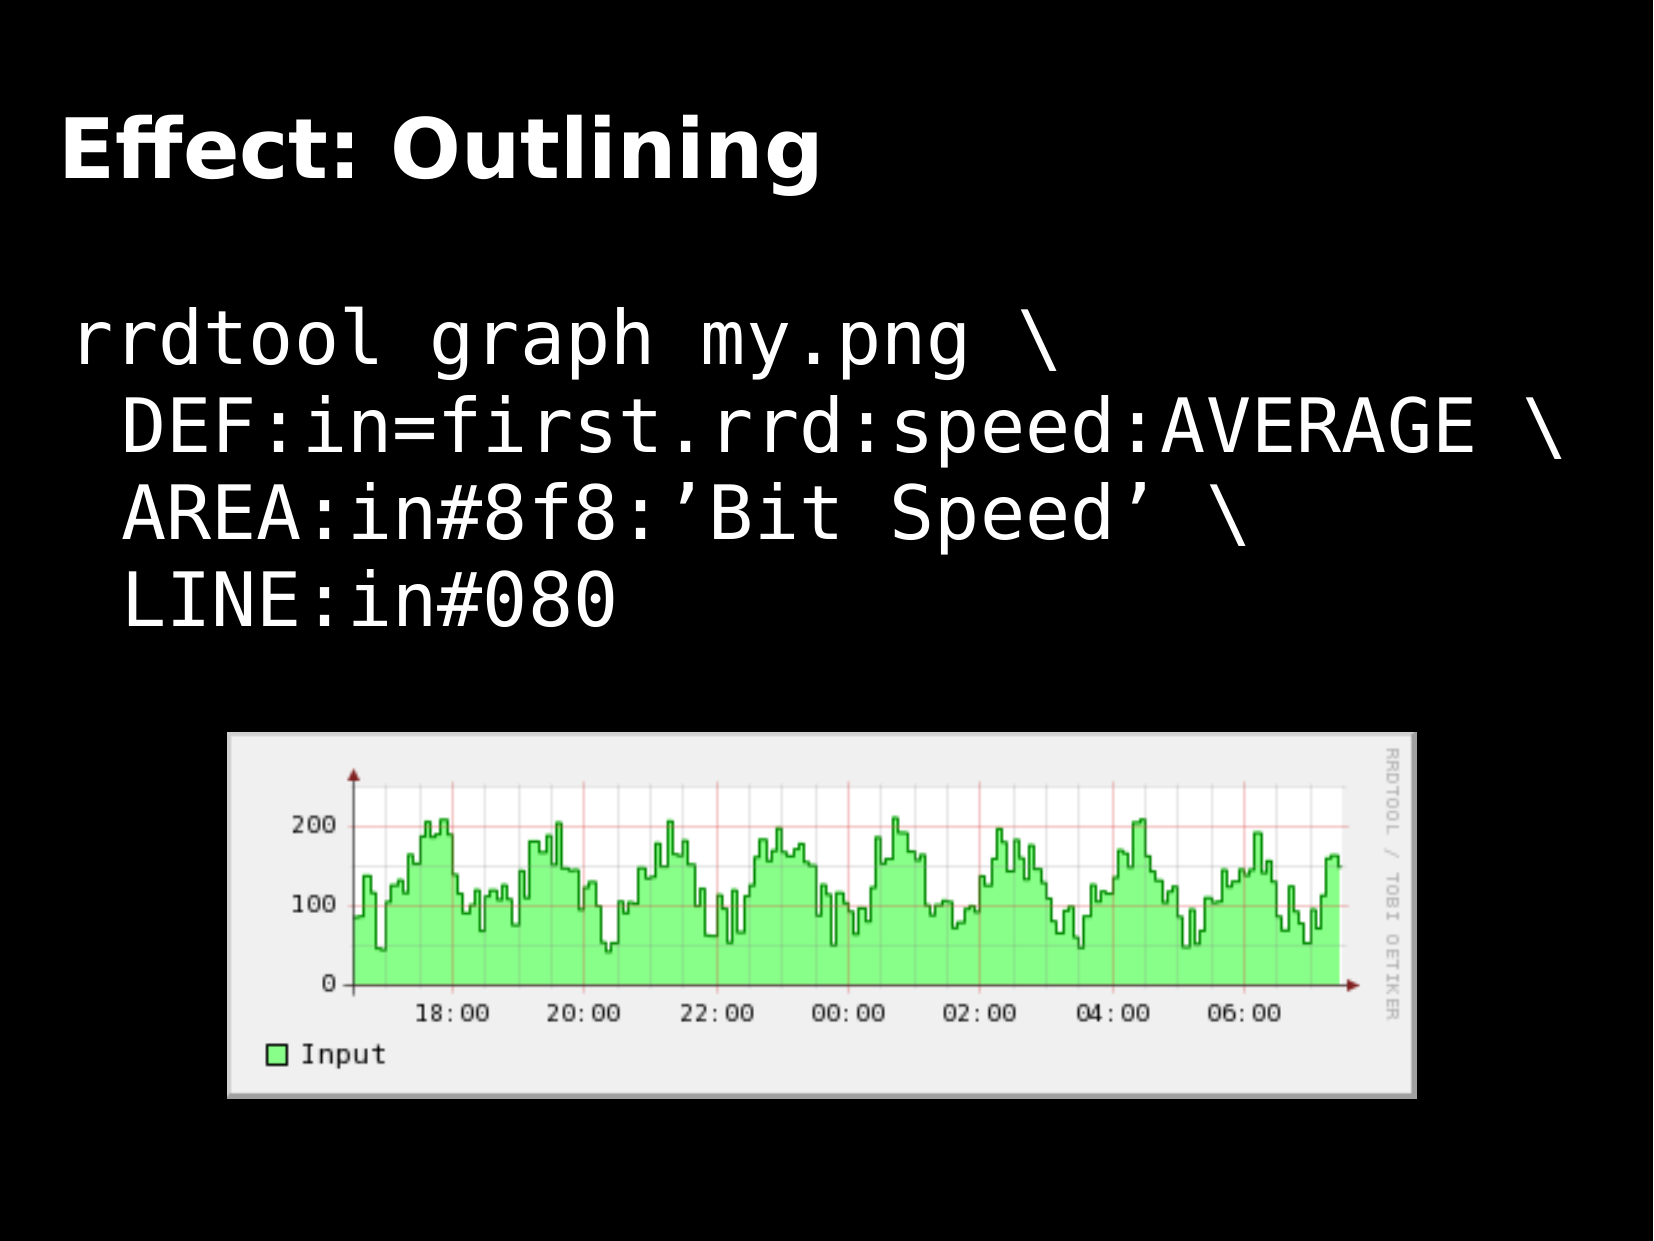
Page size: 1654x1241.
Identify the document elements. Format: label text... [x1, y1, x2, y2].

title Effect: Outlining [59, 75, 1607, 225]
list rrdtool graph my.png \ DEF:in=first.rrd:speed:AVERAGE \ AREA:in#8f8:’Bit Speed’ \ LINE:in#080 [50, 295, 1571, 1099]
picture [227, 732, 1417, 1099]
